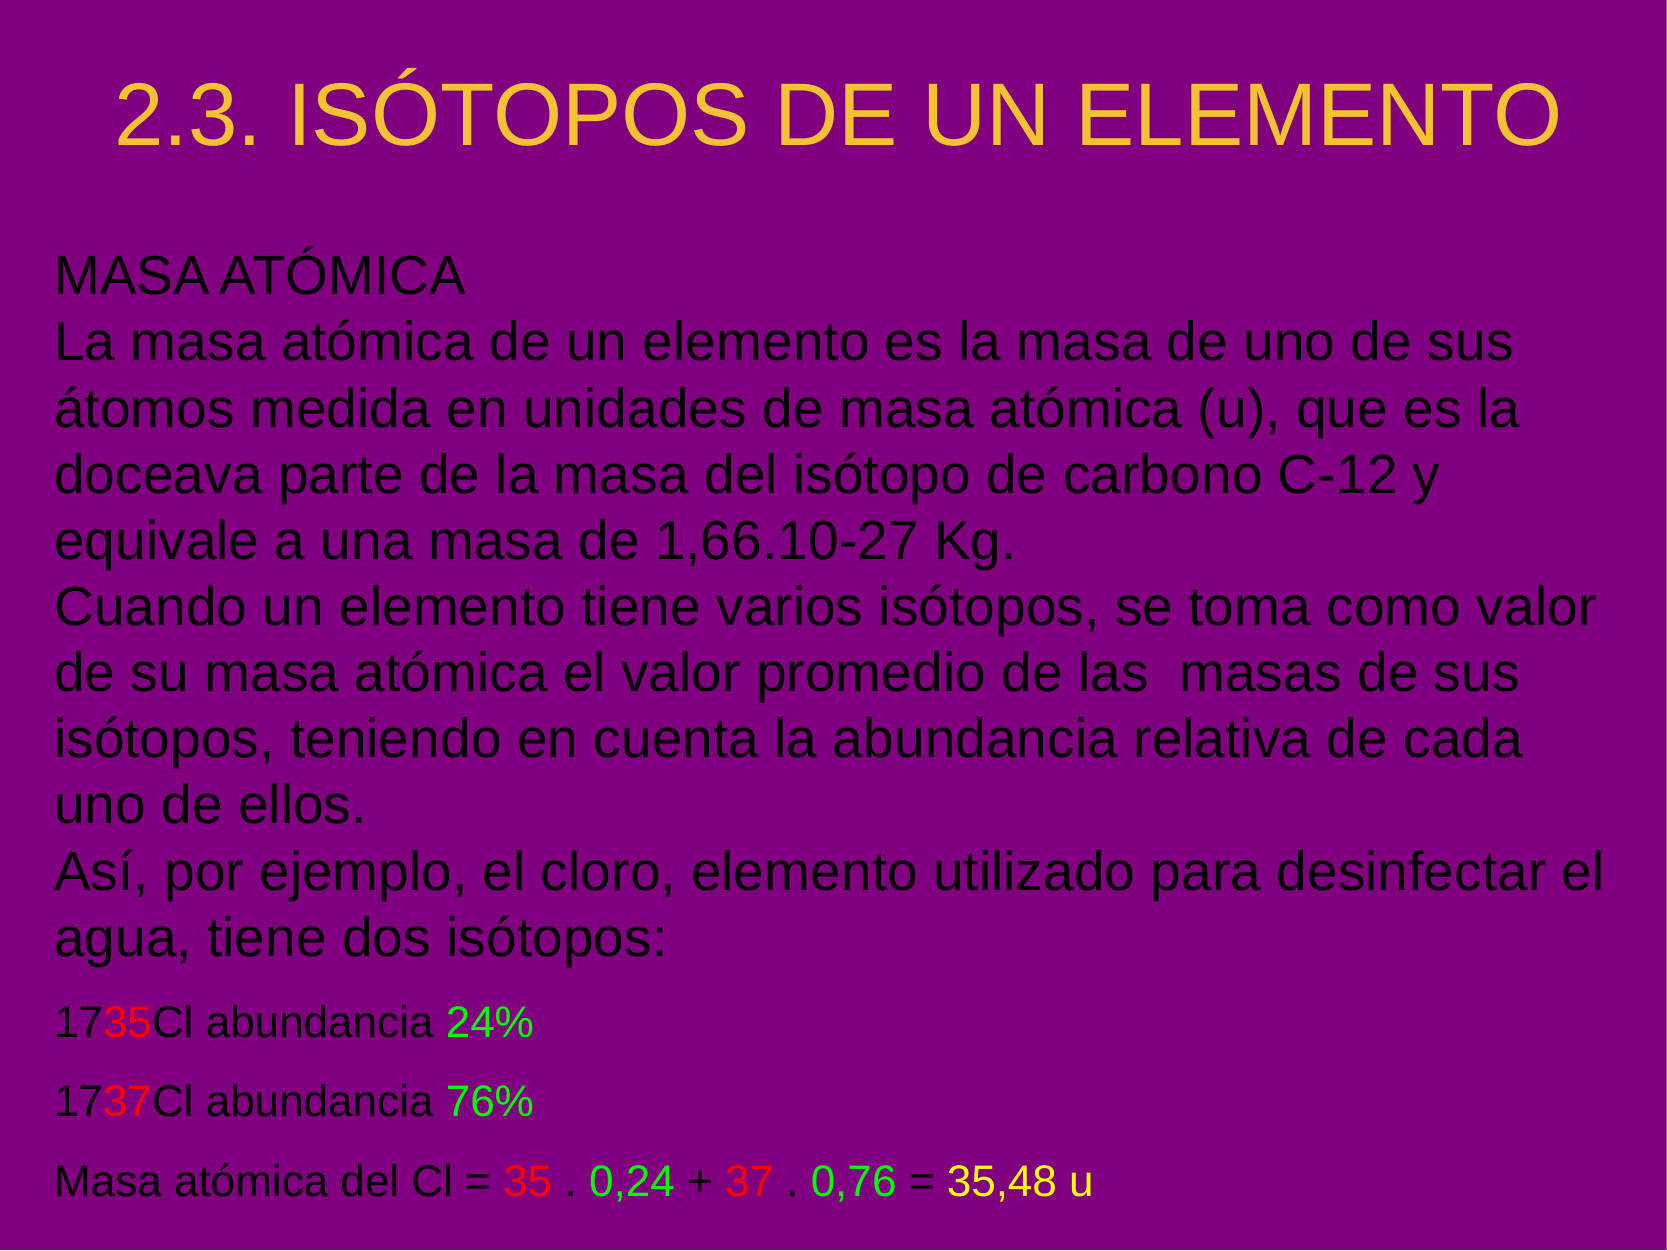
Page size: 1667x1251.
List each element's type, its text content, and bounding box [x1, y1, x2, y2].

list MASA ATÓMICA La masa atómica de un elemento es la masa de uno de sus átomos medida en unidades de masa atómica (u), que es la doceava parte de la masa del isótopo de carbono C-12 y equivale a una masa de 1,66.10-27 Kg. Cuando un elemento tiene varios isótopos, se toma como valor de su masa atómica el valor promedio de las masas de sus isótopos, teniendo en cuenta la abundancia relativa de cada uno de ellos. Así, por ejemplo, el cloro, elemento utilizado para desinfectar el agua, tiene dos isótopos: 1735Cl abundancia 24% 1737Cl abundancia 76% Masa atómica del Cl = 35 . 0,24 + 37 . 0,76 = 35,48 u [47, 233, 1624, 1220]
title 2.3. ISÓTOPOS DE UN ELEMENTO [50, 50, 1630, 213]
